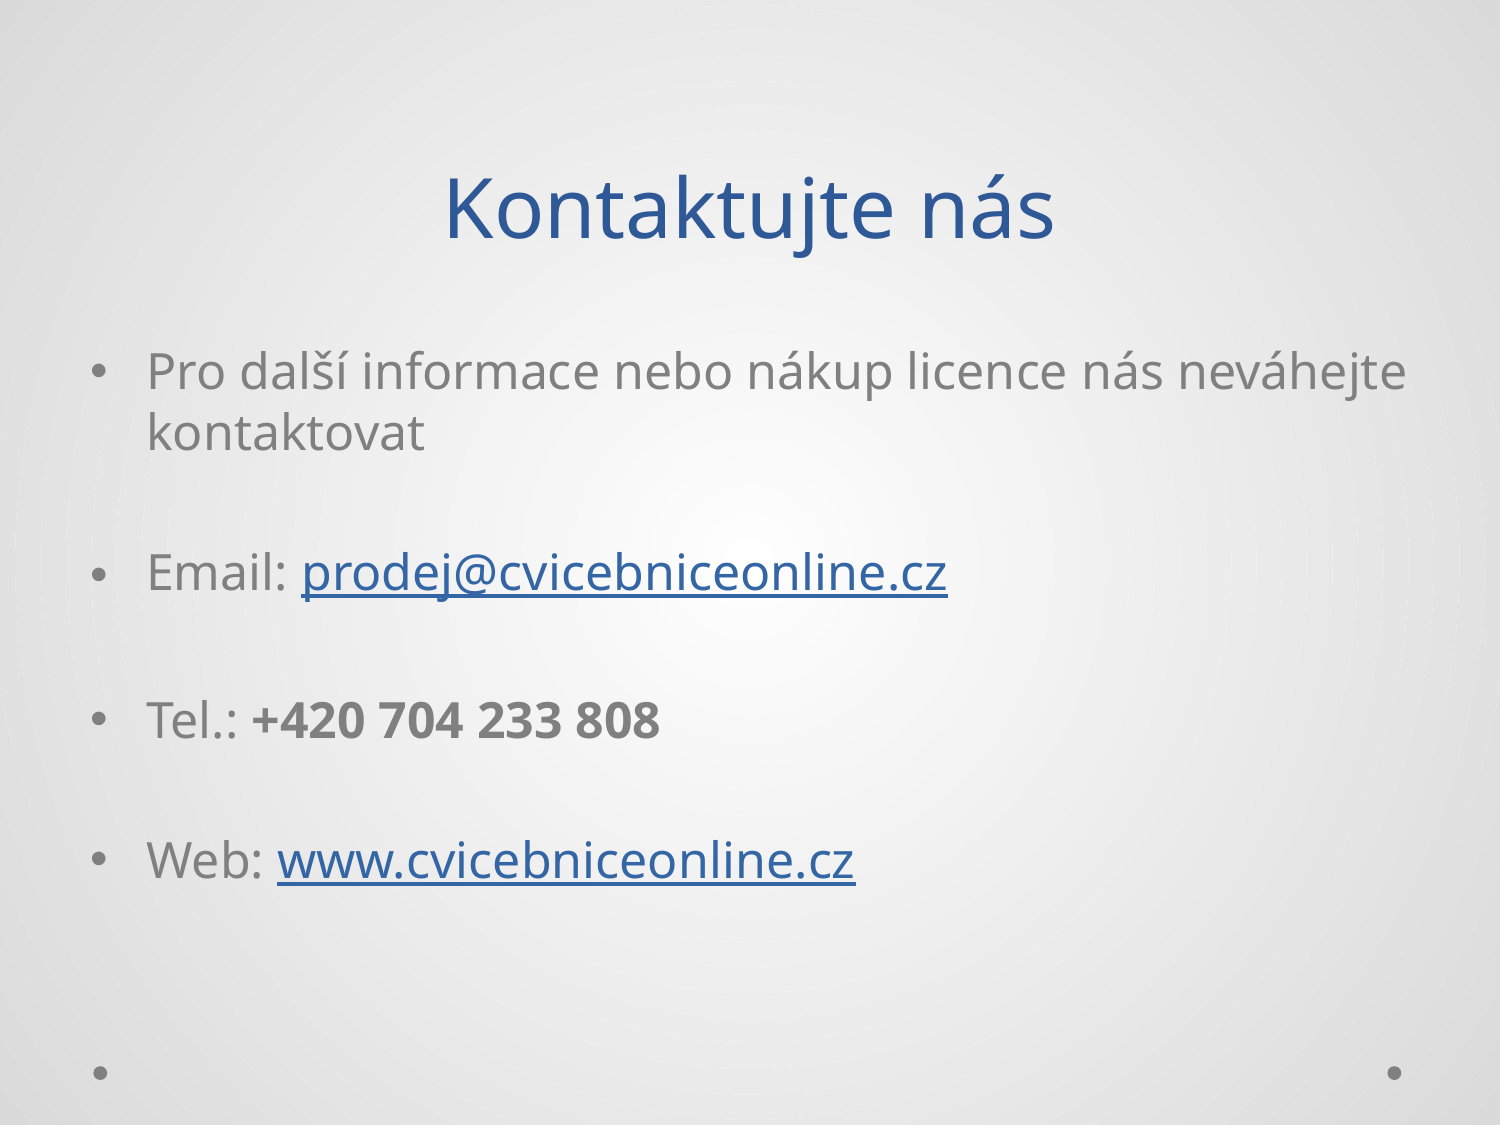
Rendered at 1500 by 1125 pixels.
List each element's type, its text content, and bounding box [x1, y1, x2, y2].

title Kontaktujte nás [75, 0, 1425, 262]
list Pro další informace nebo nákup licence nás neváhejte kontaktovat Email: prodej@cvicebniceonline.cz Tel.: +420 704 233 808 Web: www.cvicebniceonline.cz [75, 262, 1425, 1005]
